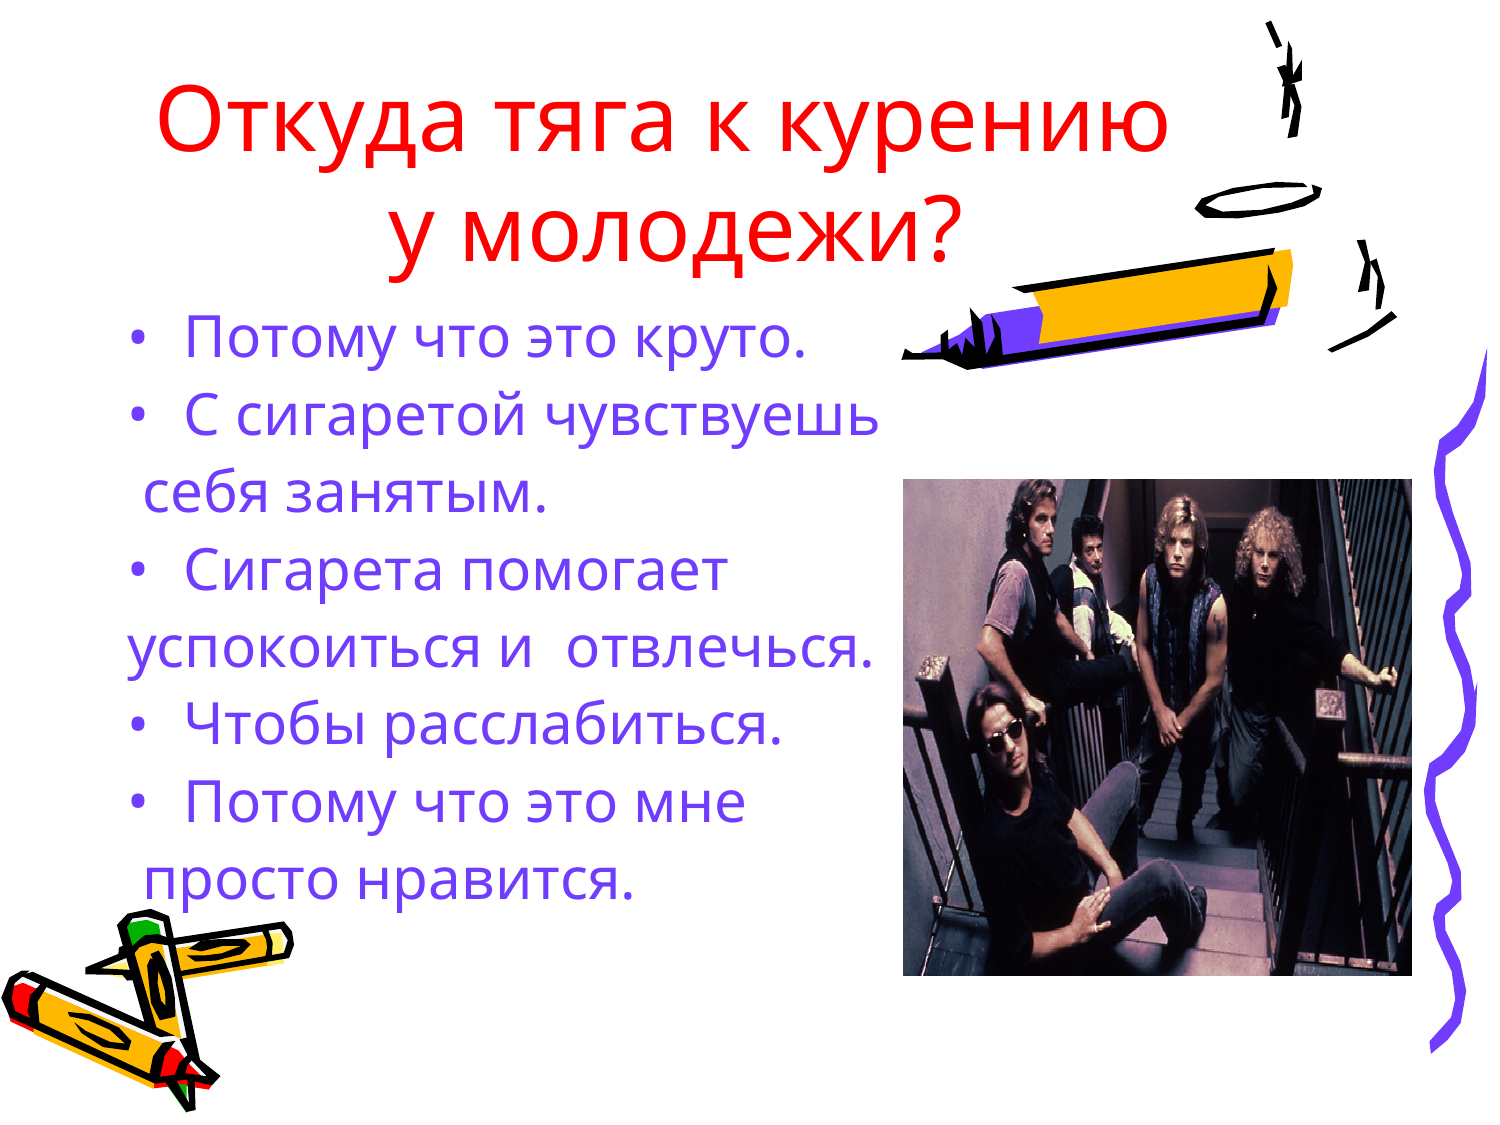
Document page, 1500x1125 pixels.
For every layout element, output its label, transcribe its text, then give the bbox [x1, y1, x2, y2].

picture [903, 479, 1412, 976]
list Потому что это круто. С сигаретой чувствуешь себя занятым. Сигарета помогает успокоиться и отвлечься. Чтобы расслабиться. Потому что это мне просто нравится. [112, 299, 1441, 928]
title Откуда тяга к курению у молодежи? [141, 49, 1211, 288]
